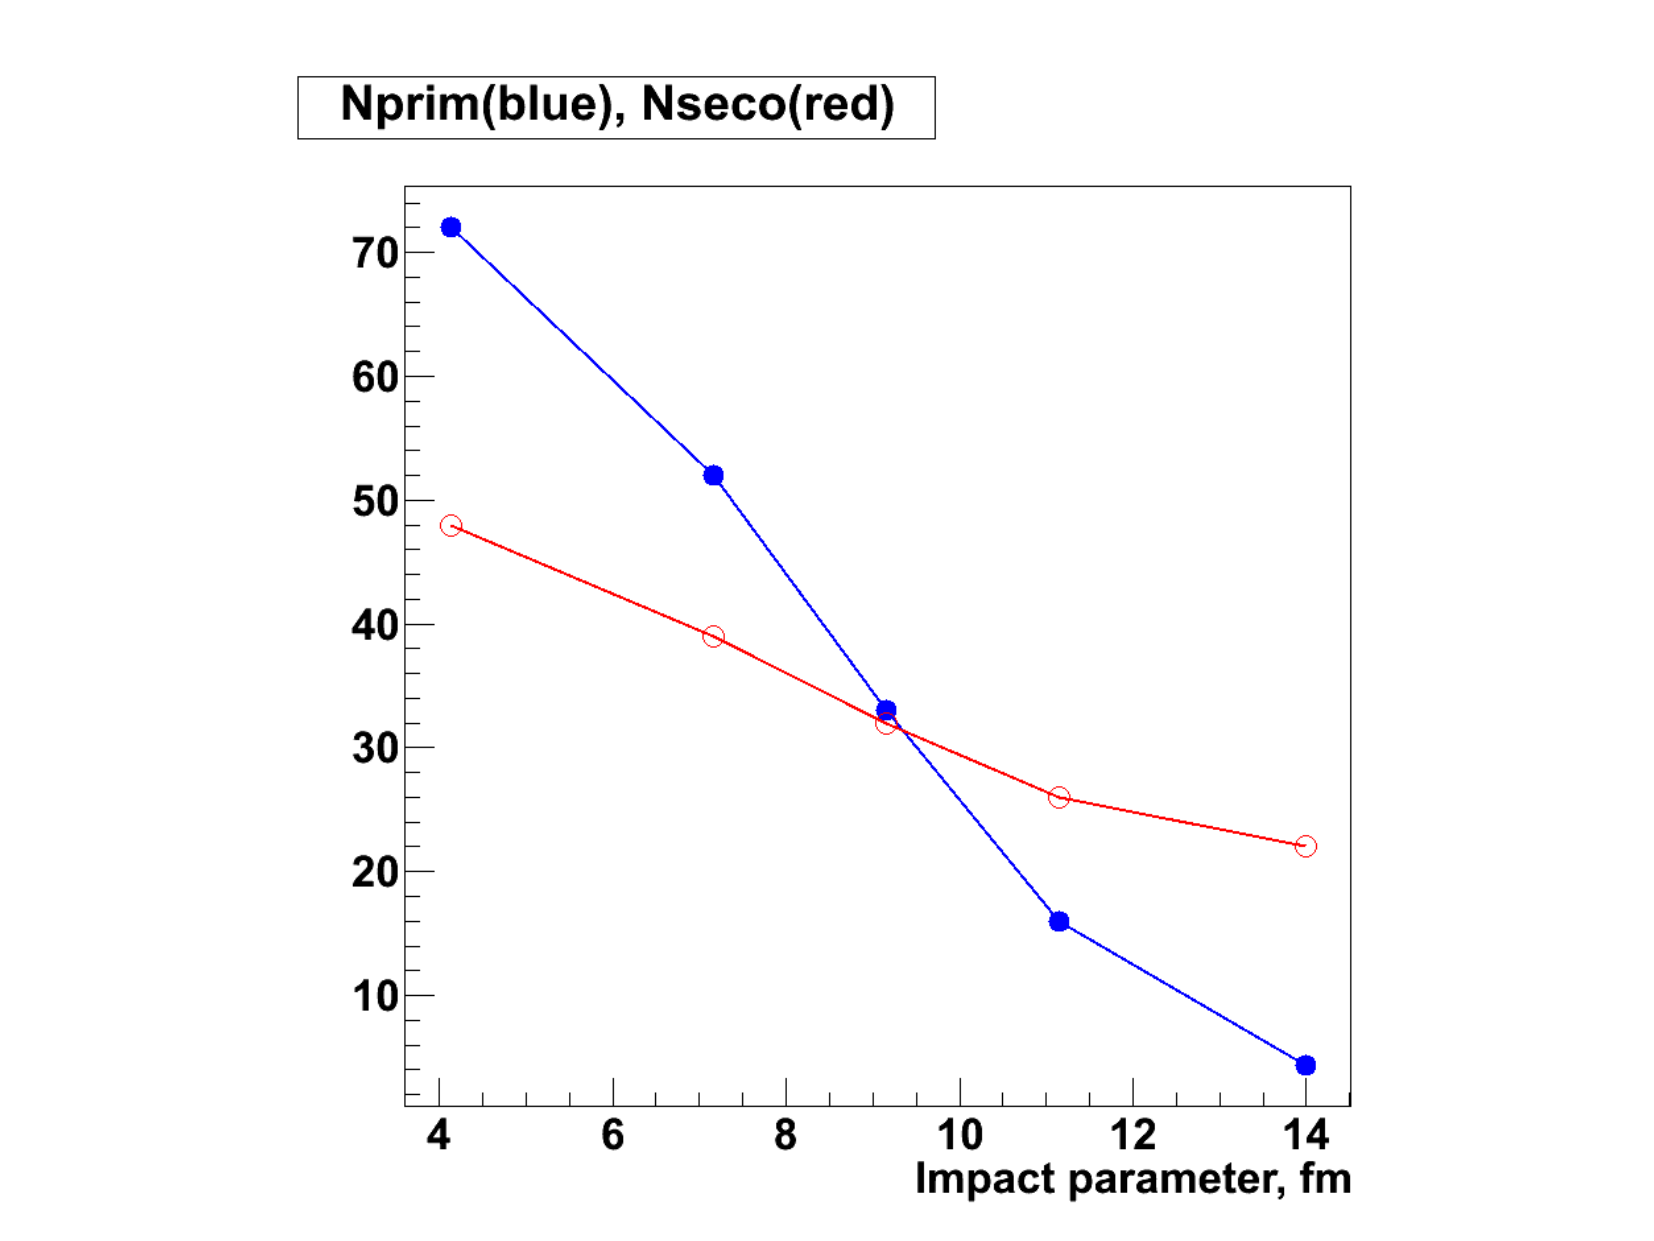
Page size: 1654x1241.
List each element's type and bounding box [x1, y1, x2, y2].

picture [287, 71, 1469, 1222]
